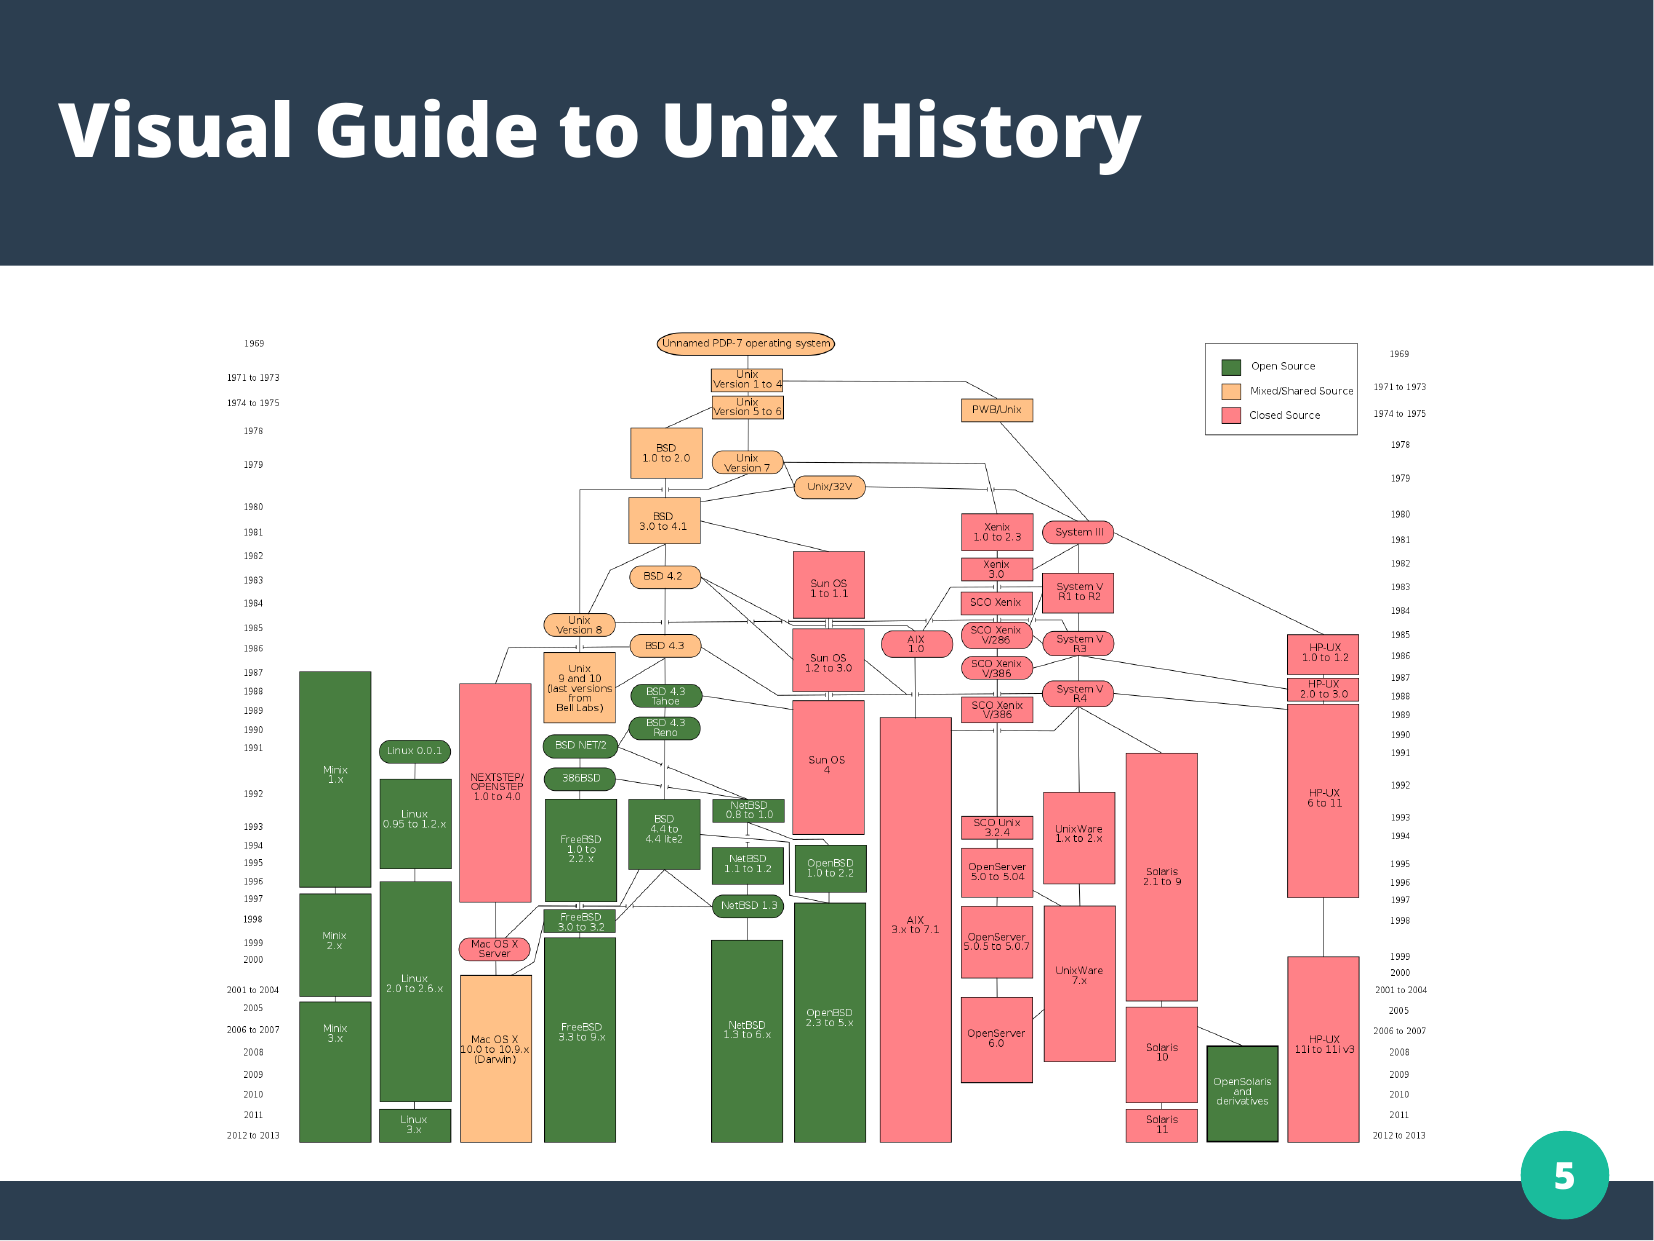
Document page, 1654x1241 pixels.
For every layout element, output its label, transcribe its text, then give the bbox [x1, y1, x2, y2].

picture [211, 324, 1442, 1152]
title Visual Guide to Unix History [59, 49, 1595, 207]
